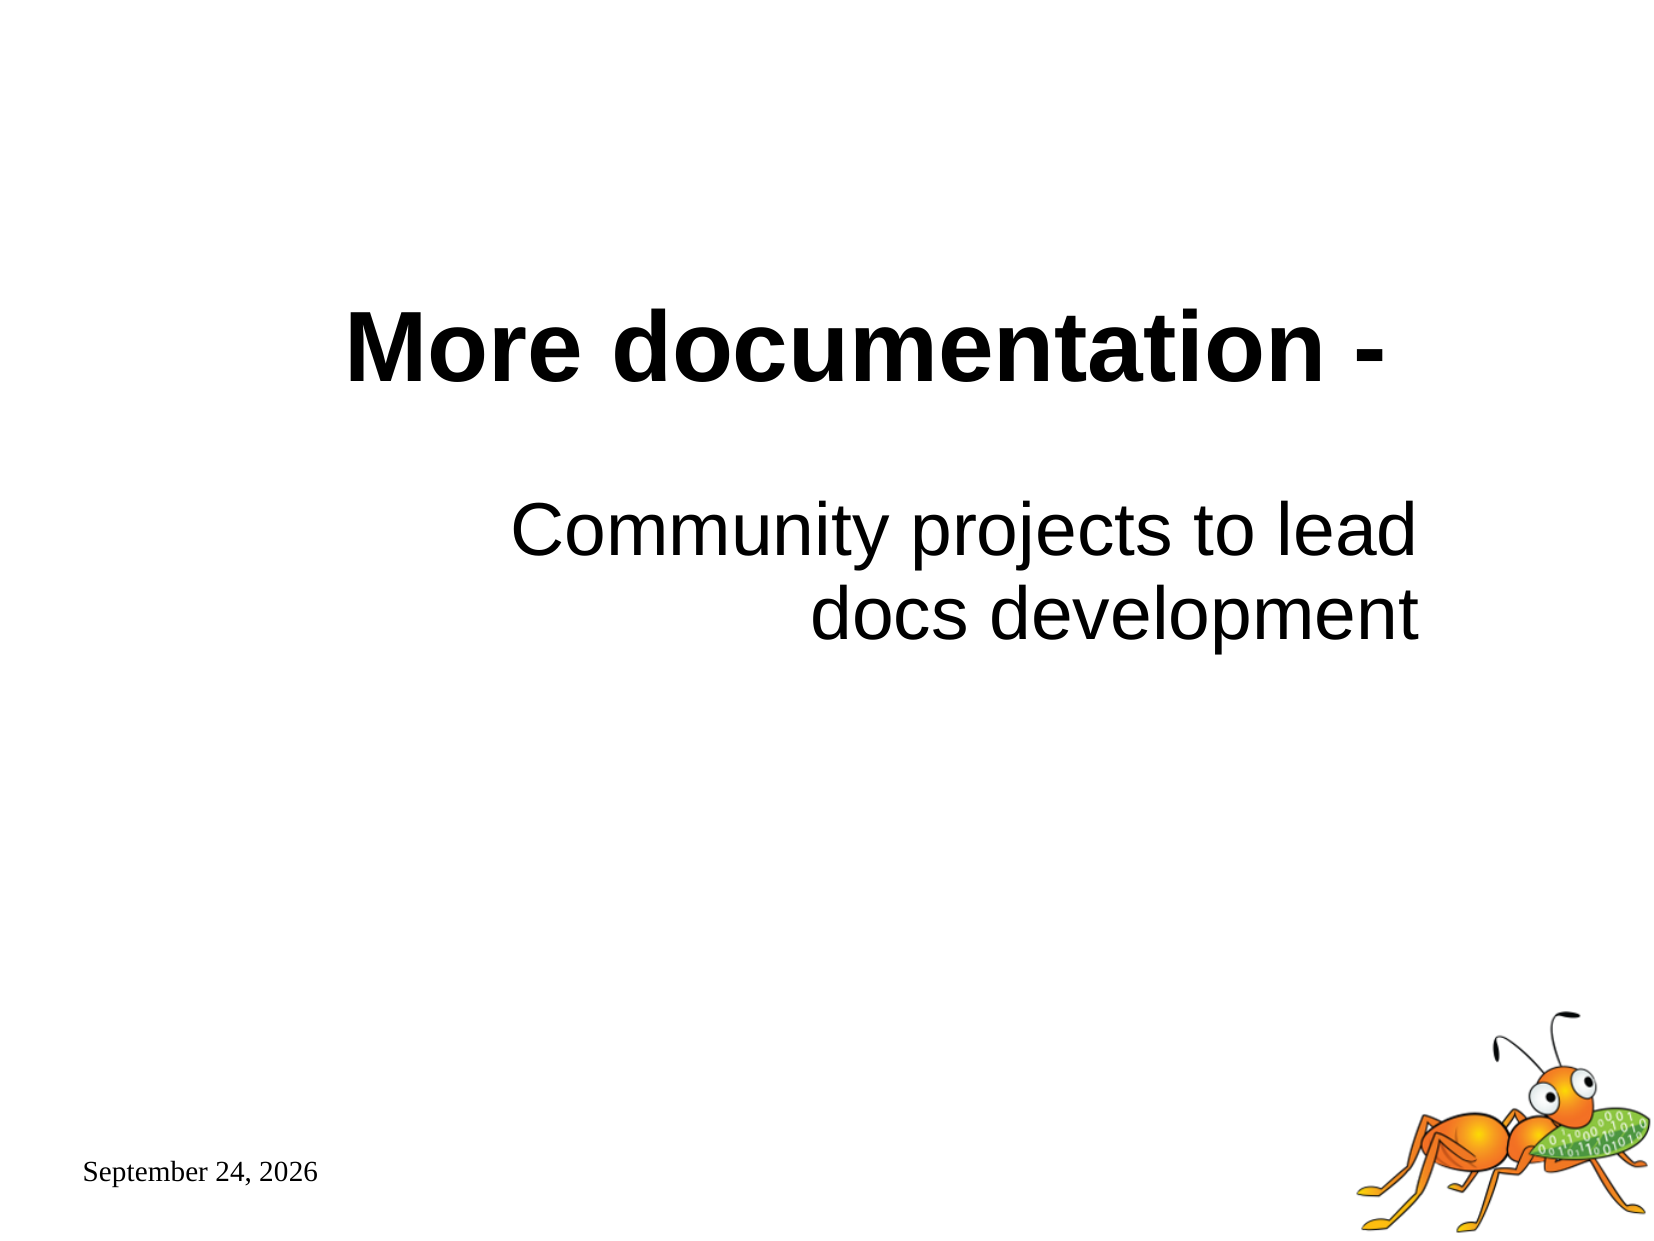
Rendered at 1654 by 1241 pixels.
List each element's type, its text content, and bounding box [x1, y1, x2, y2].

picture [1353, 1009, 1654, 1235]
text_box More documentation - Community projects to lead docs development [330, 284, 1435, 663]
